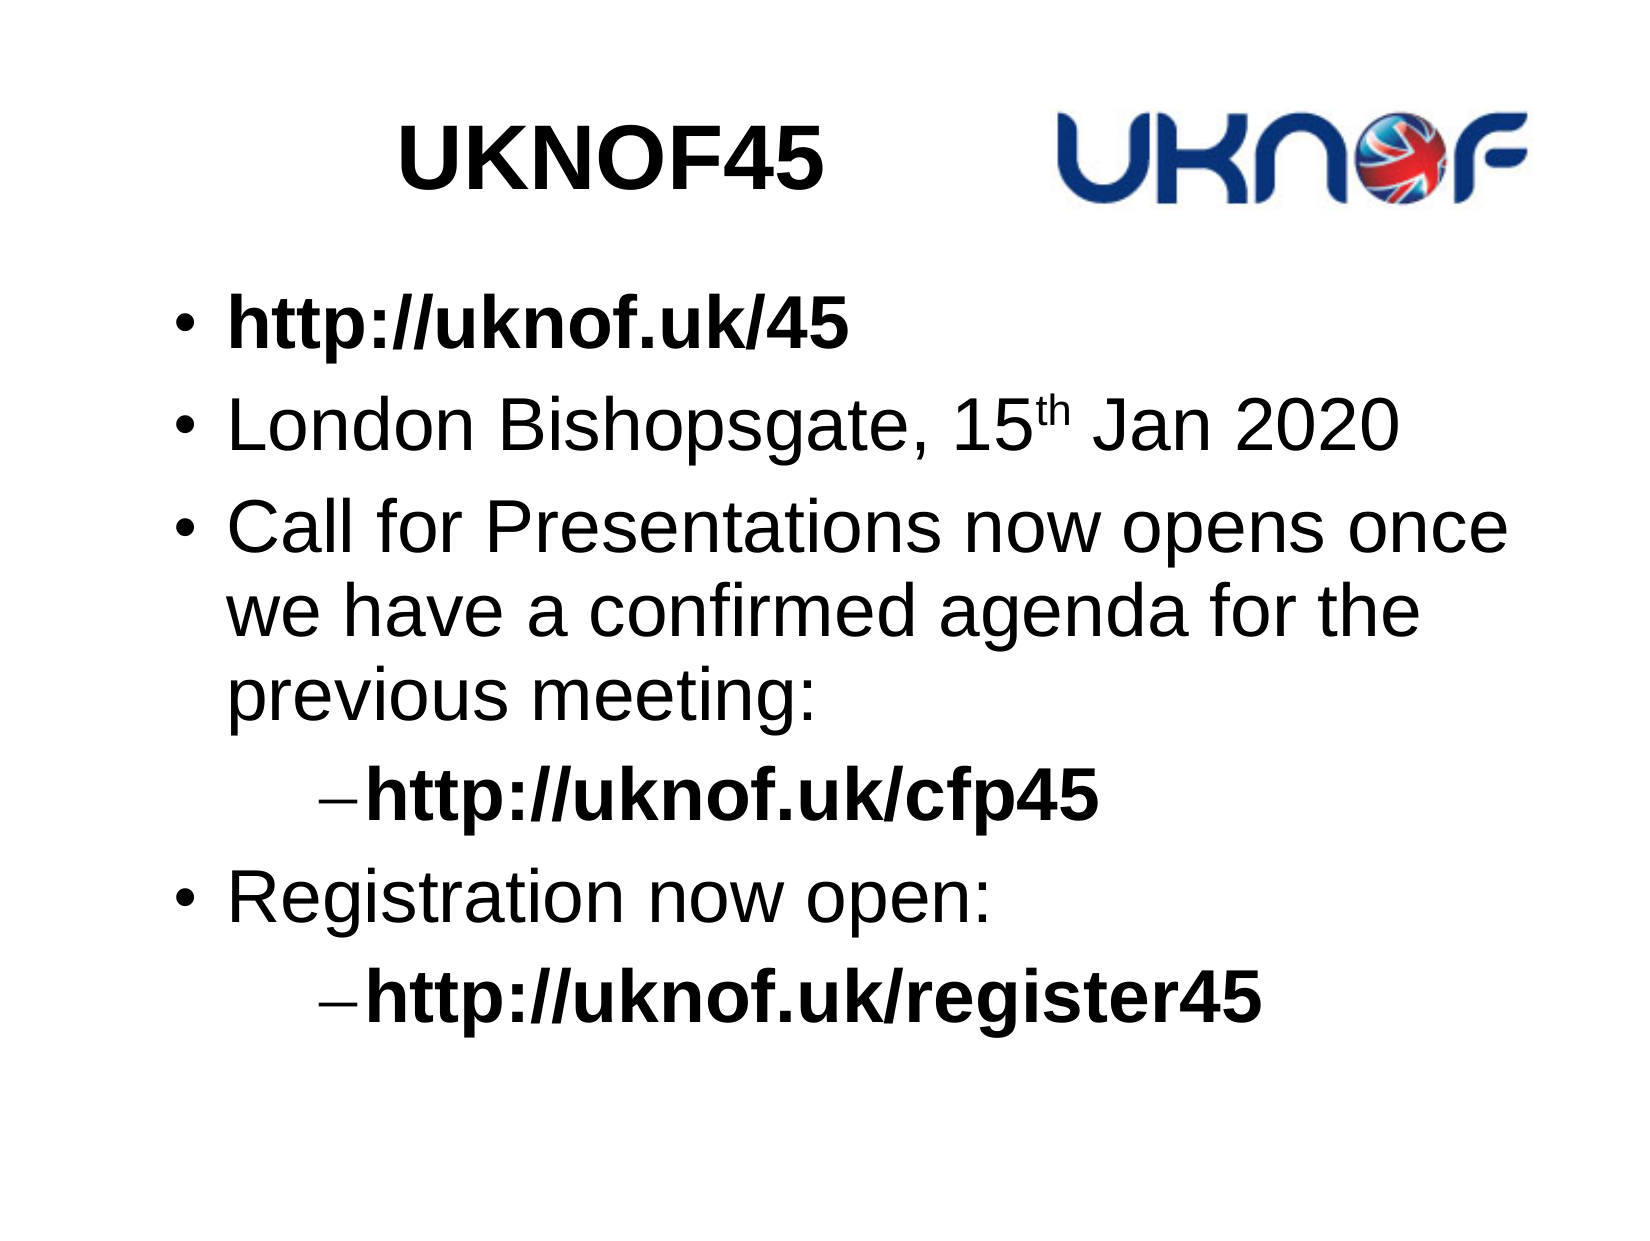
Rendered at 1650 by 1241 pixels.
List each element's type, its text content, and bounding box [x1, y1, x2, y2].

title UKNOF45 [123, 55, 1100, 262]
list http://uknof.uk/45 London Bishopsgate, 15th Jan 2020 Call for Presentations now opens once we have a confirmed agenda for the previous meeting: http://uknof.uk/cfp45 Registration now open: http://uknof.uk/register45 [112, 280, 1515, 1042]
picture [1100, 93, 1536, 225]
